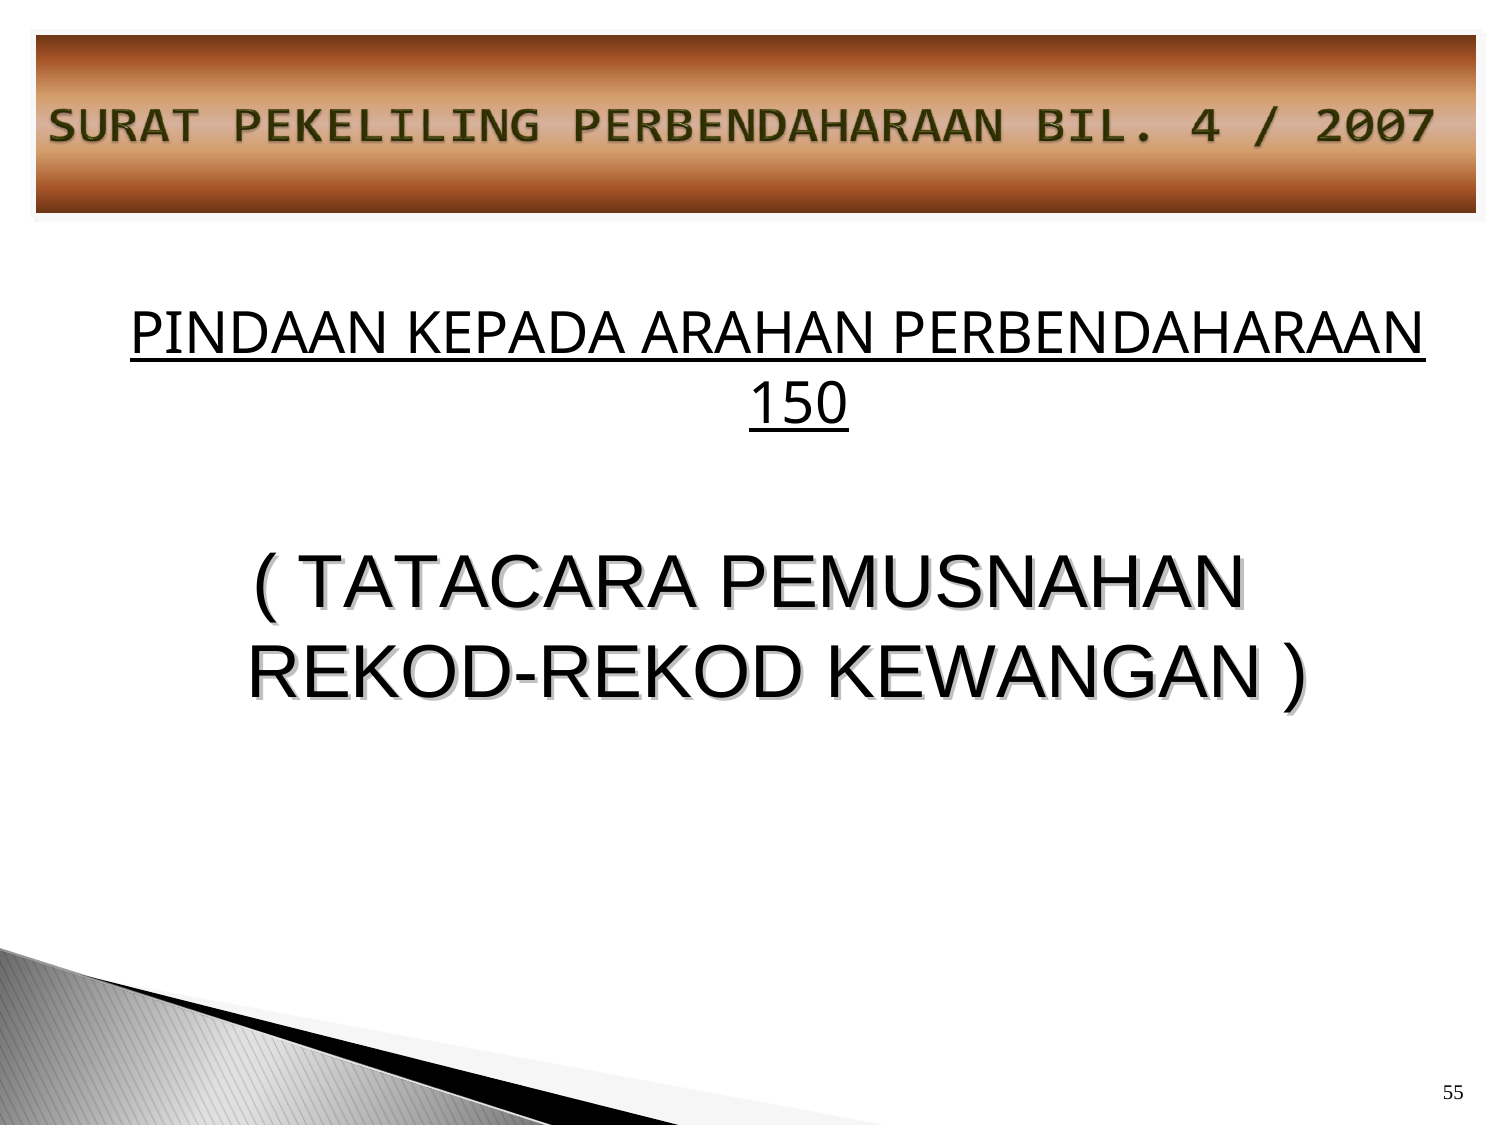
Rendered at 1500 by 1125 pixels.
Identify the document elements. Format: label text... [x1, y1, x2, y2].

picture [0, 947, 559, 1125]
text_box <number> [1418, 1051, 1479, 1112]
picture [30, 29, 1486, 222]
list PINDAAN KEPADA ARAHAN PERBENDAHARAAN 150 [74, 287, 1463, 515]
text_box ( TATACARA PEMUSNAHAN REKOD-REKOD KEWANGAN ) [112, 525, 1388, 888]
